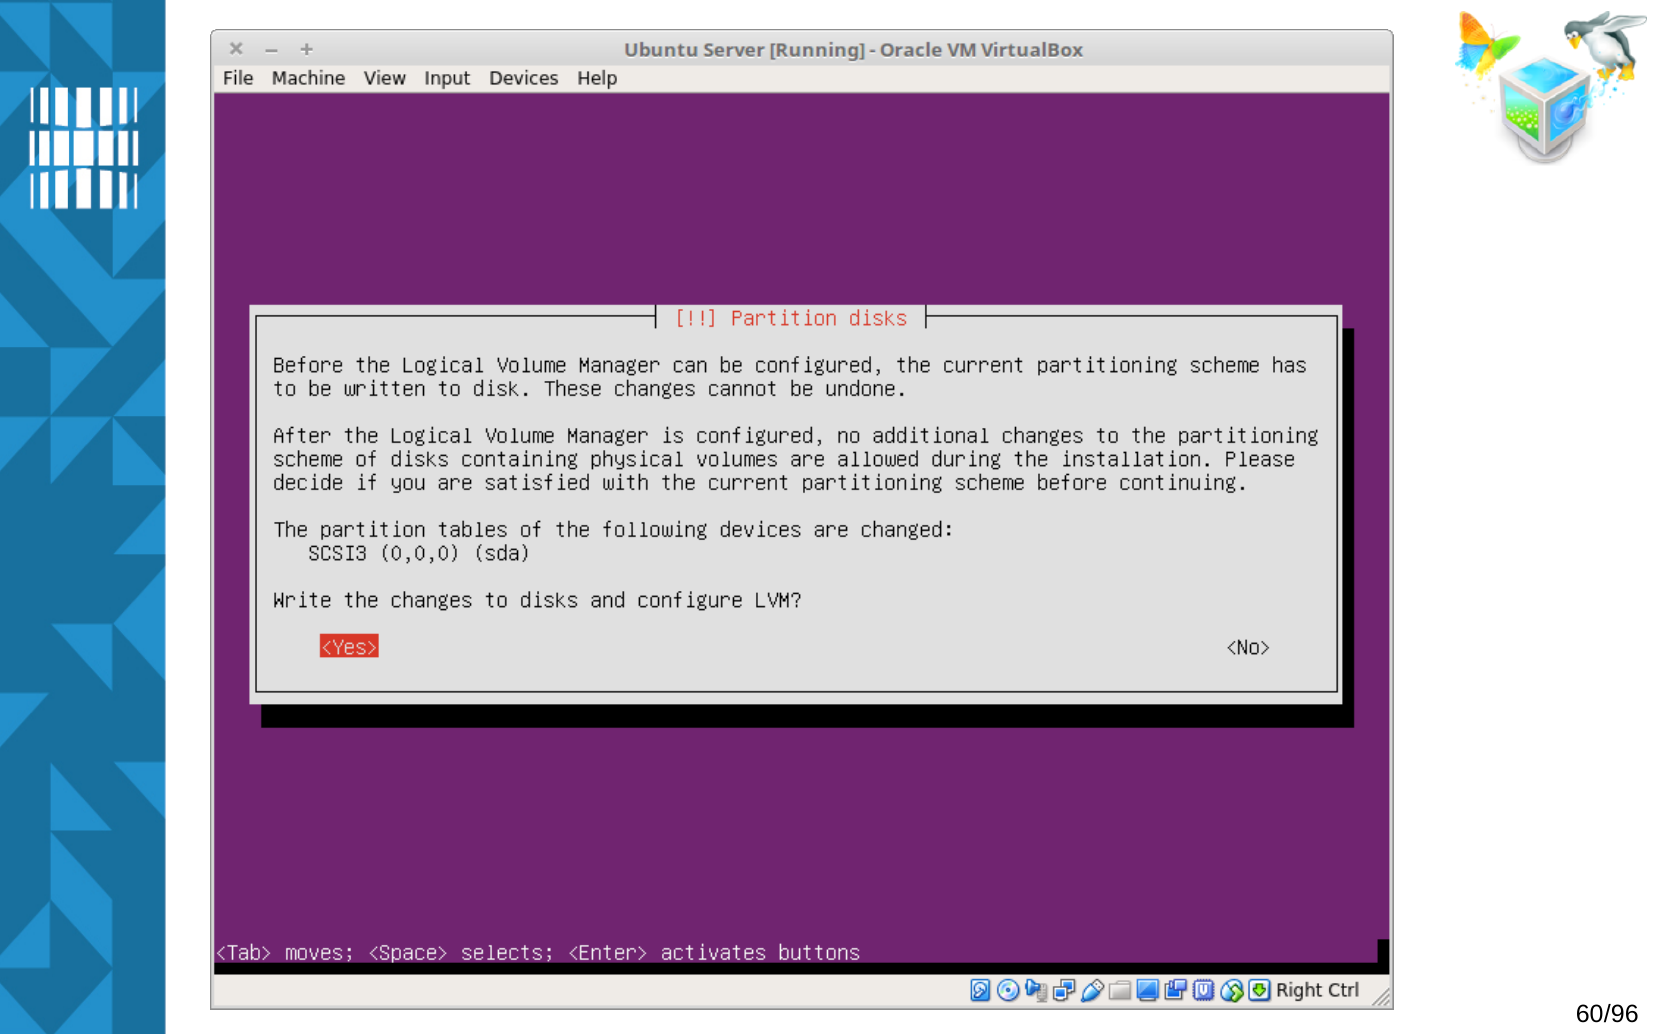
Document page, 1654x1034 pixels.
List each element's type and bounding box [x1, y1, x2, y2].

picture [1452, 7, 1653, 166]
picture [210, 29, 1394, 1010]
